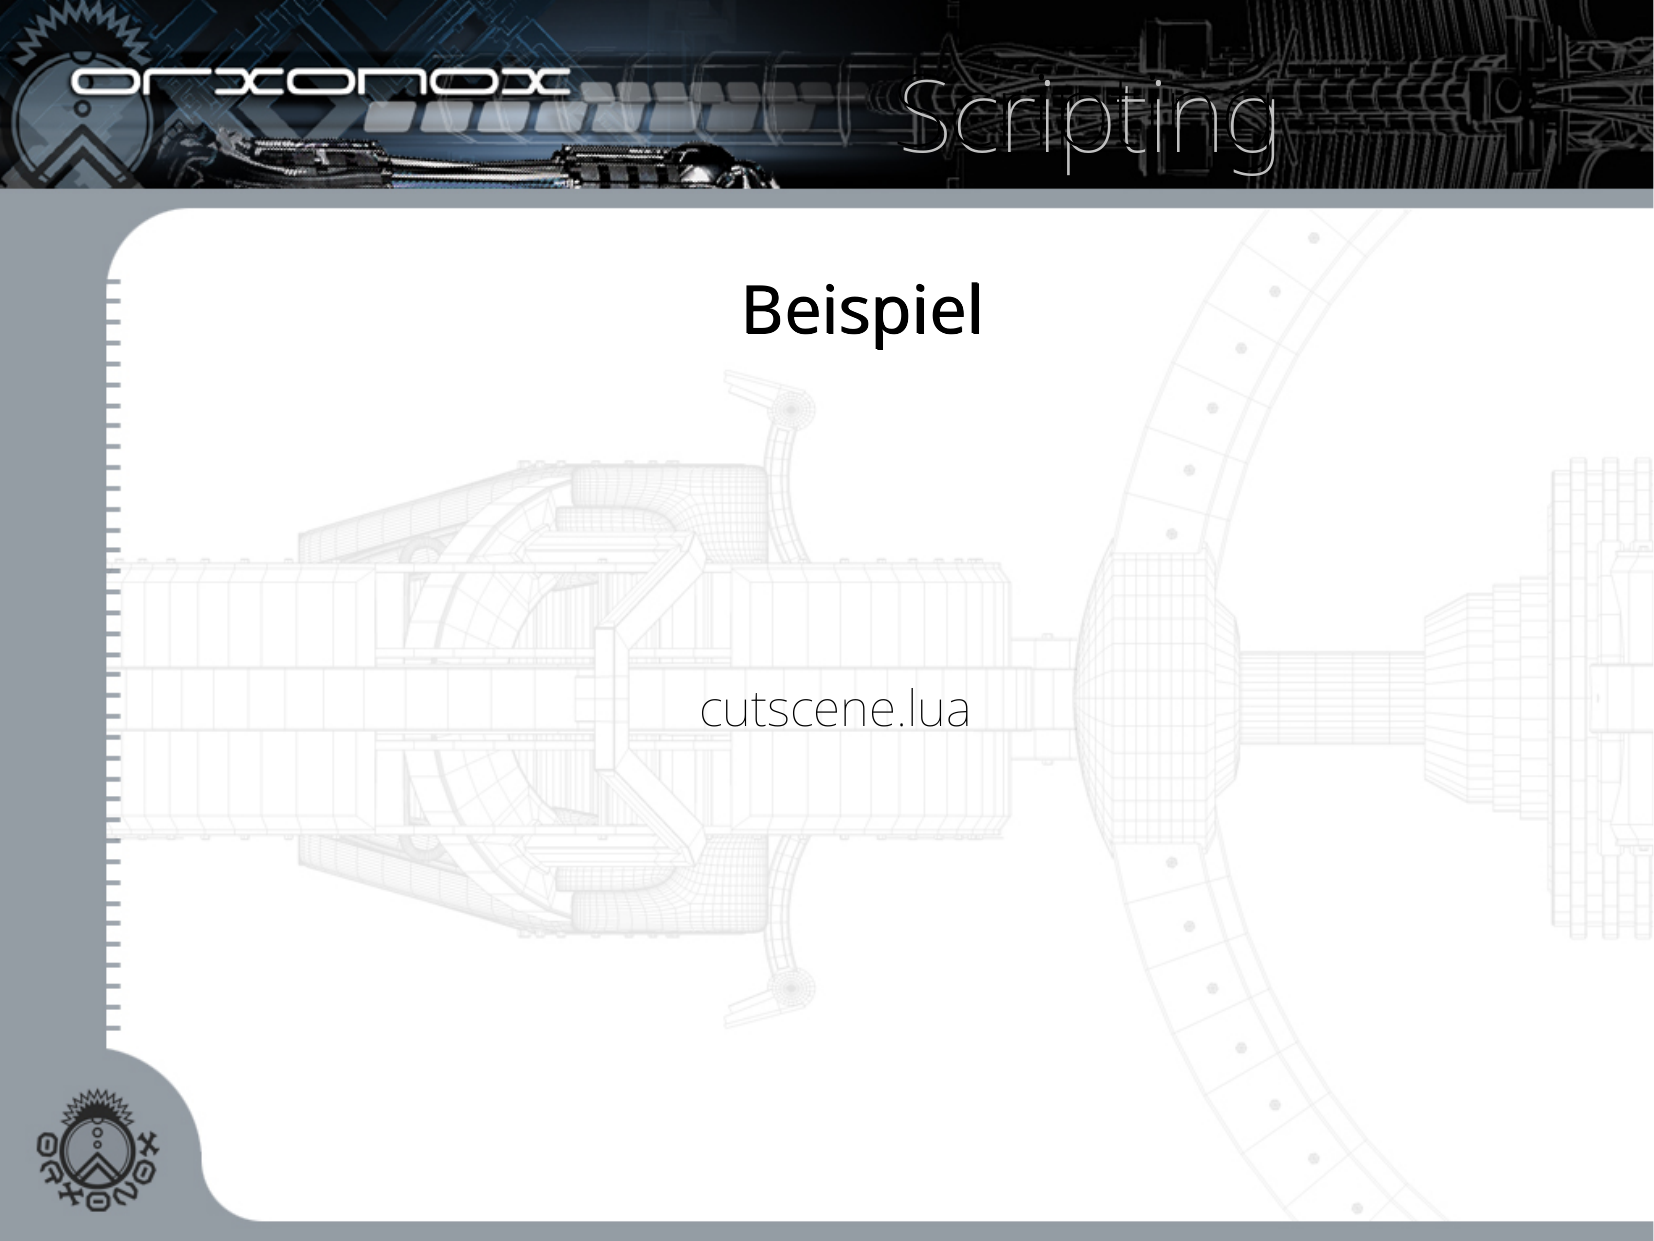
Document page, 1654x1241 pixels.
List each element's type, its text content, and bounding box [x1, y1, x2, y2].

text_box cutscene.lua [349, 665, 1625, 739]
picture [0, 0, 1654, 1241]
text_box Beispiel [187, 262, 1538, 341]
text_box Scripting [842, 32, 1349, 164]
